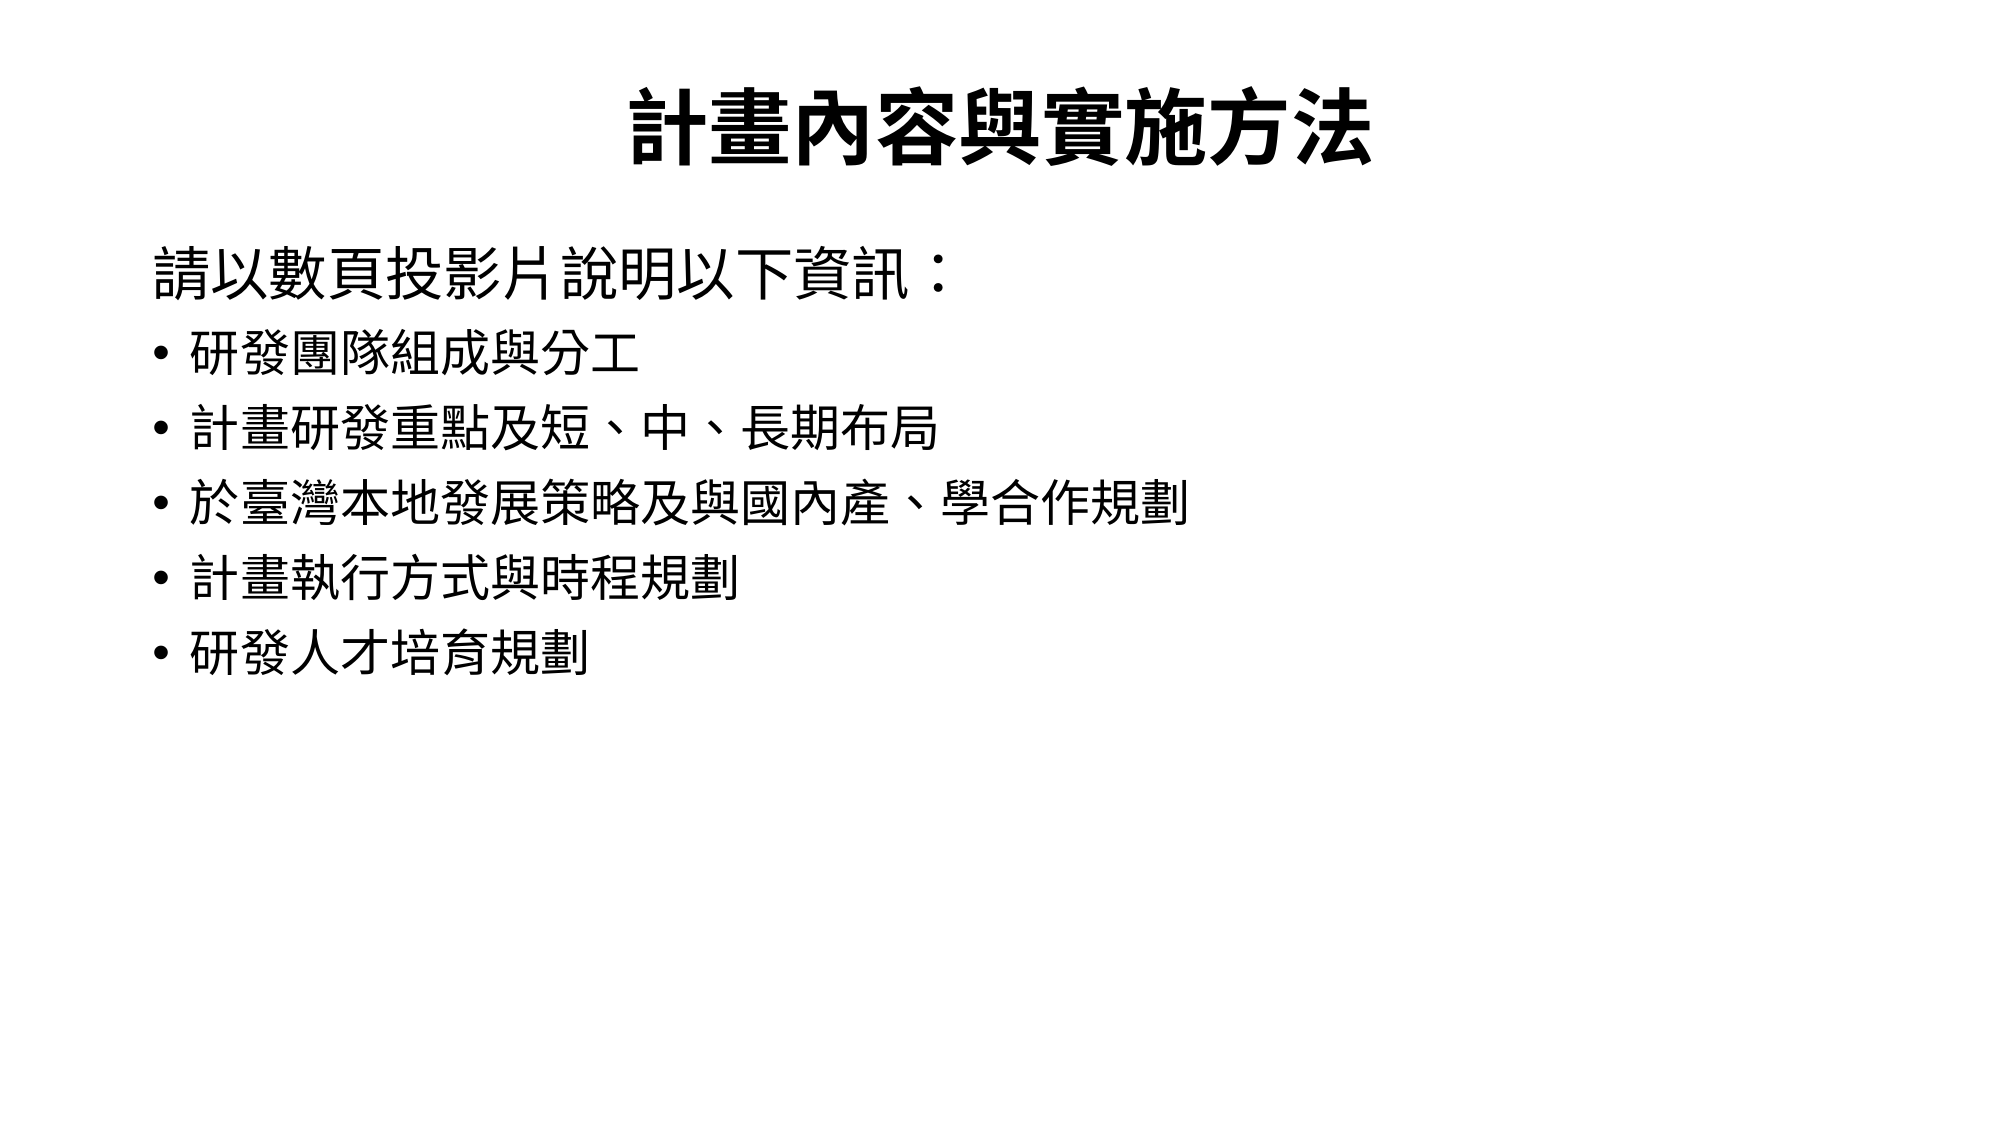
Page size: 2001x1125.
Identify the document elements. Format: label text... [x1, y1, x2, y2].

title 計畫內容與實施方法 [137, 59, 1863, 205]
list 請以數頁投影片說明以下資訊： 研發團隊組成與分工 計畫研發重點及短、中、長期布局 於臺灣本地發展策略及與國內產、學合作規劃 計畫執行方式與時程規劃 研發人才培育規劃 [137, 237, 1863, 1014]
